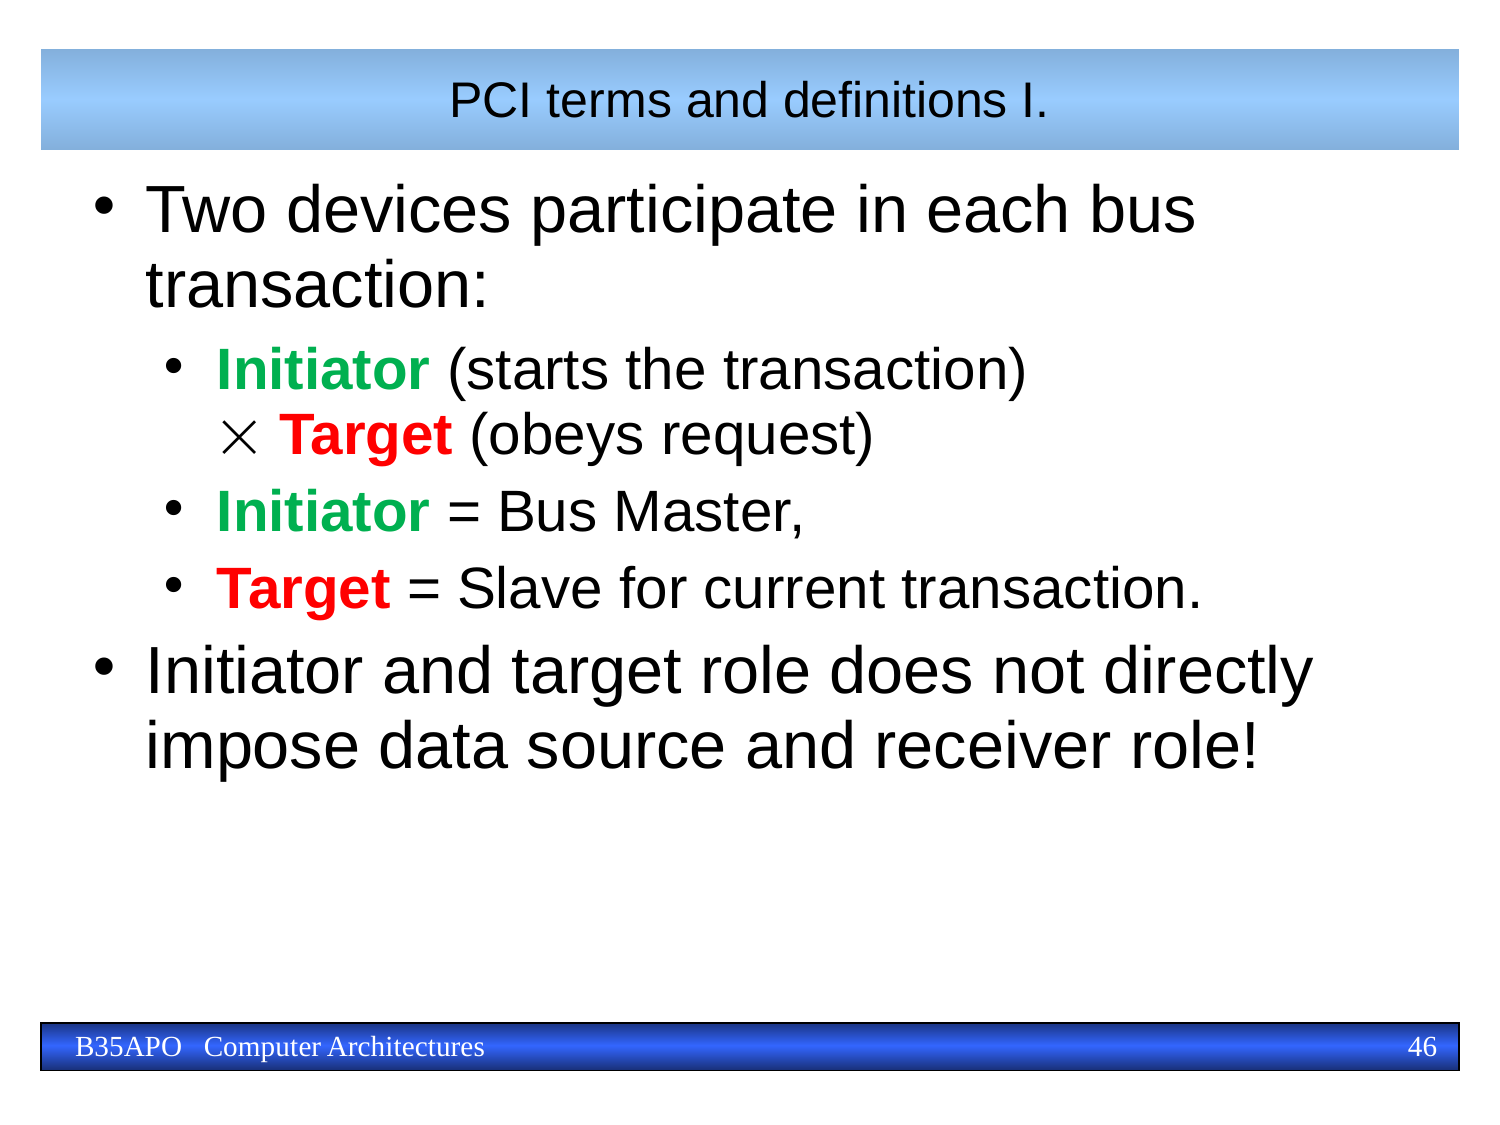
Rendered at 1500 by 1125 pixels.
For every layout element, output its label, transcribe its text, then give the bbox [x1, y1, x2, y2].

title PCI terms and definitions I. [41, 49, 1459, 150]
text_box Two devices participate in each bus transaction: Initiator (starts the transaction) × Target (obeys request) Initiator = Bus Master, Target = Slave for current transaction. Initiator and target role does not directly impose data source and receiver role! [75, 172, 1425, 1011]
